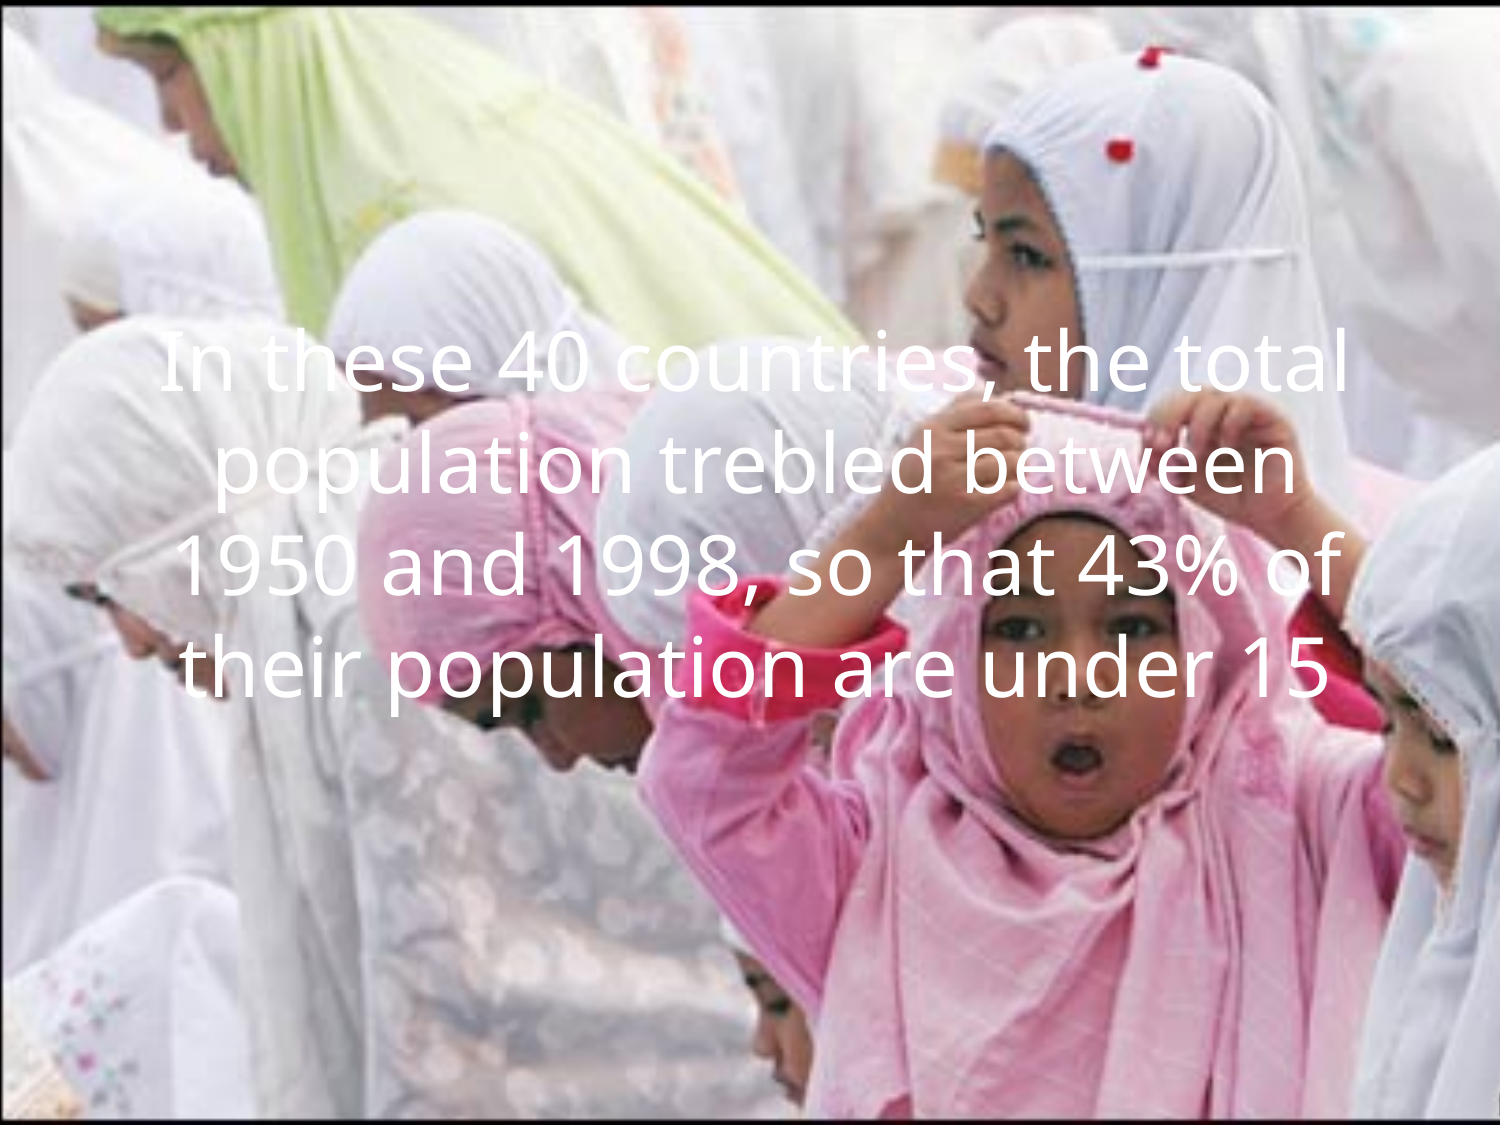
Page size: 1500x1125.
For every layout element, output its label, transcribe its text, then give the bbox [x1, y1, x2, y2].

picture [0, 4, 1500, 1125]
text_box In these 40 countries, the total population trebled between 1950 and 1998, so that 43% of their population are under 15 [112, 302, 1400, 682]
